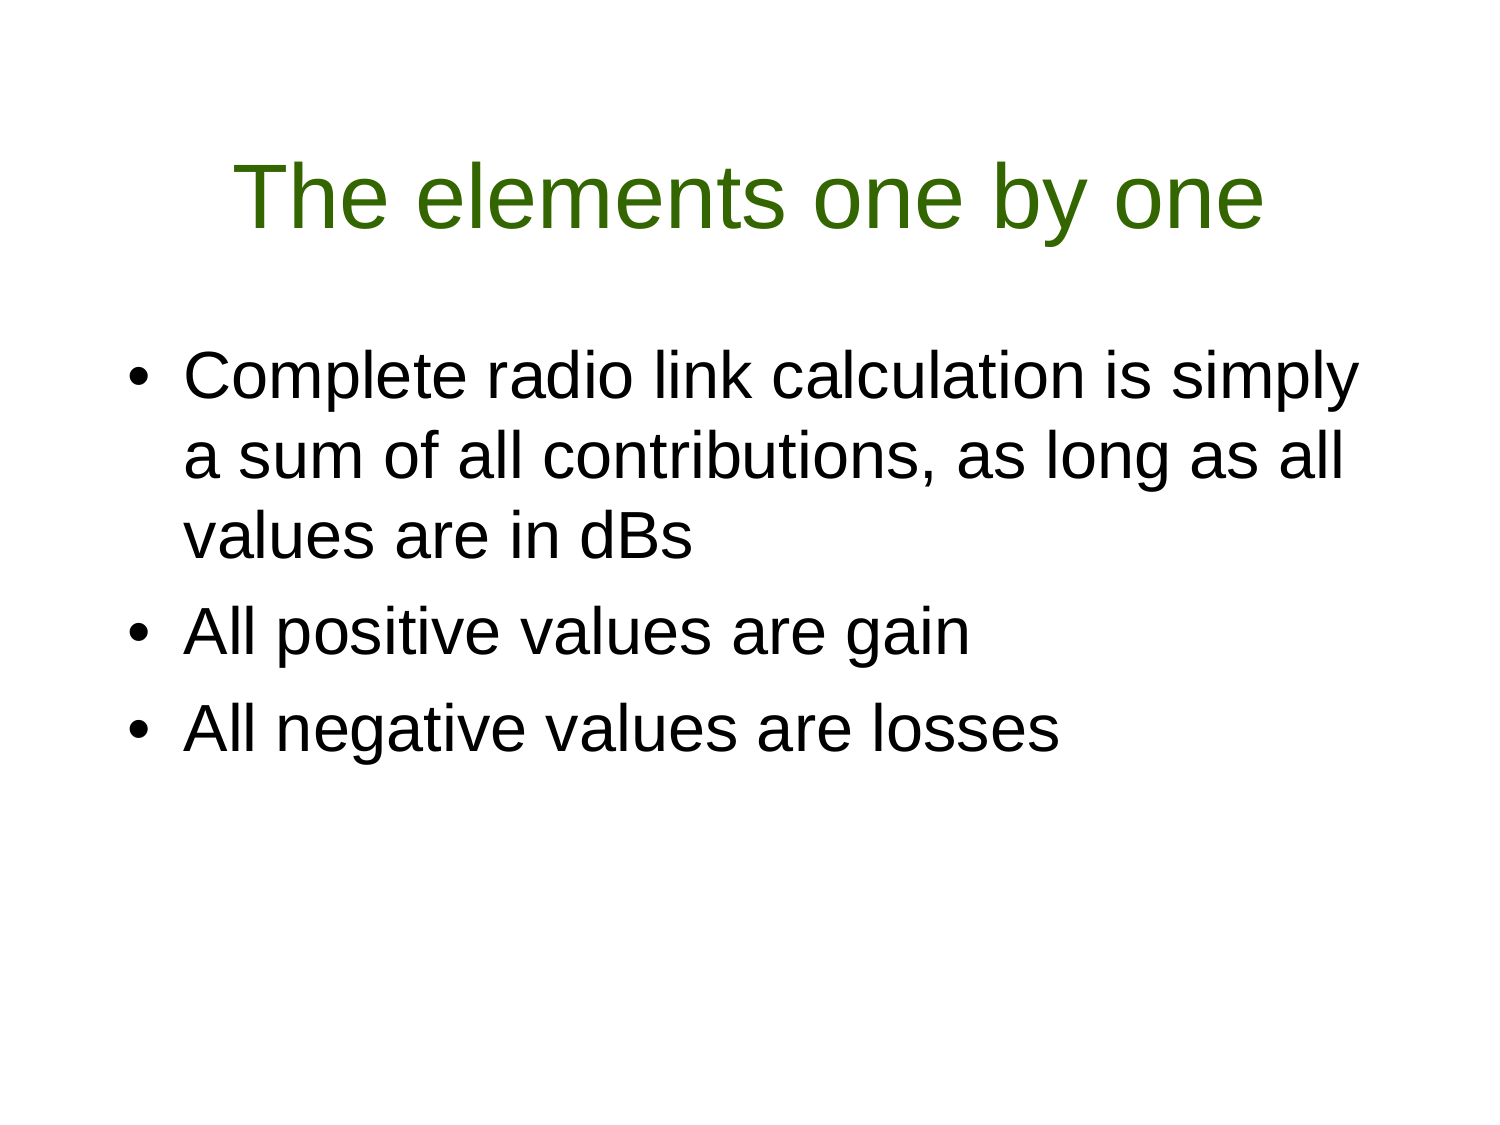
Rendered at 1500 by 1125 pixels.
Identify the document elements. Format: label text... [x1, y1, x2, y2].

title The elements one by one [112, 79, 1388, 309]
list Complete radio link calculation is simply a sum of all contributions, as long as all values are in dBs All positive values are gain All negative values are losses [112, 324, 1388, 1000]
